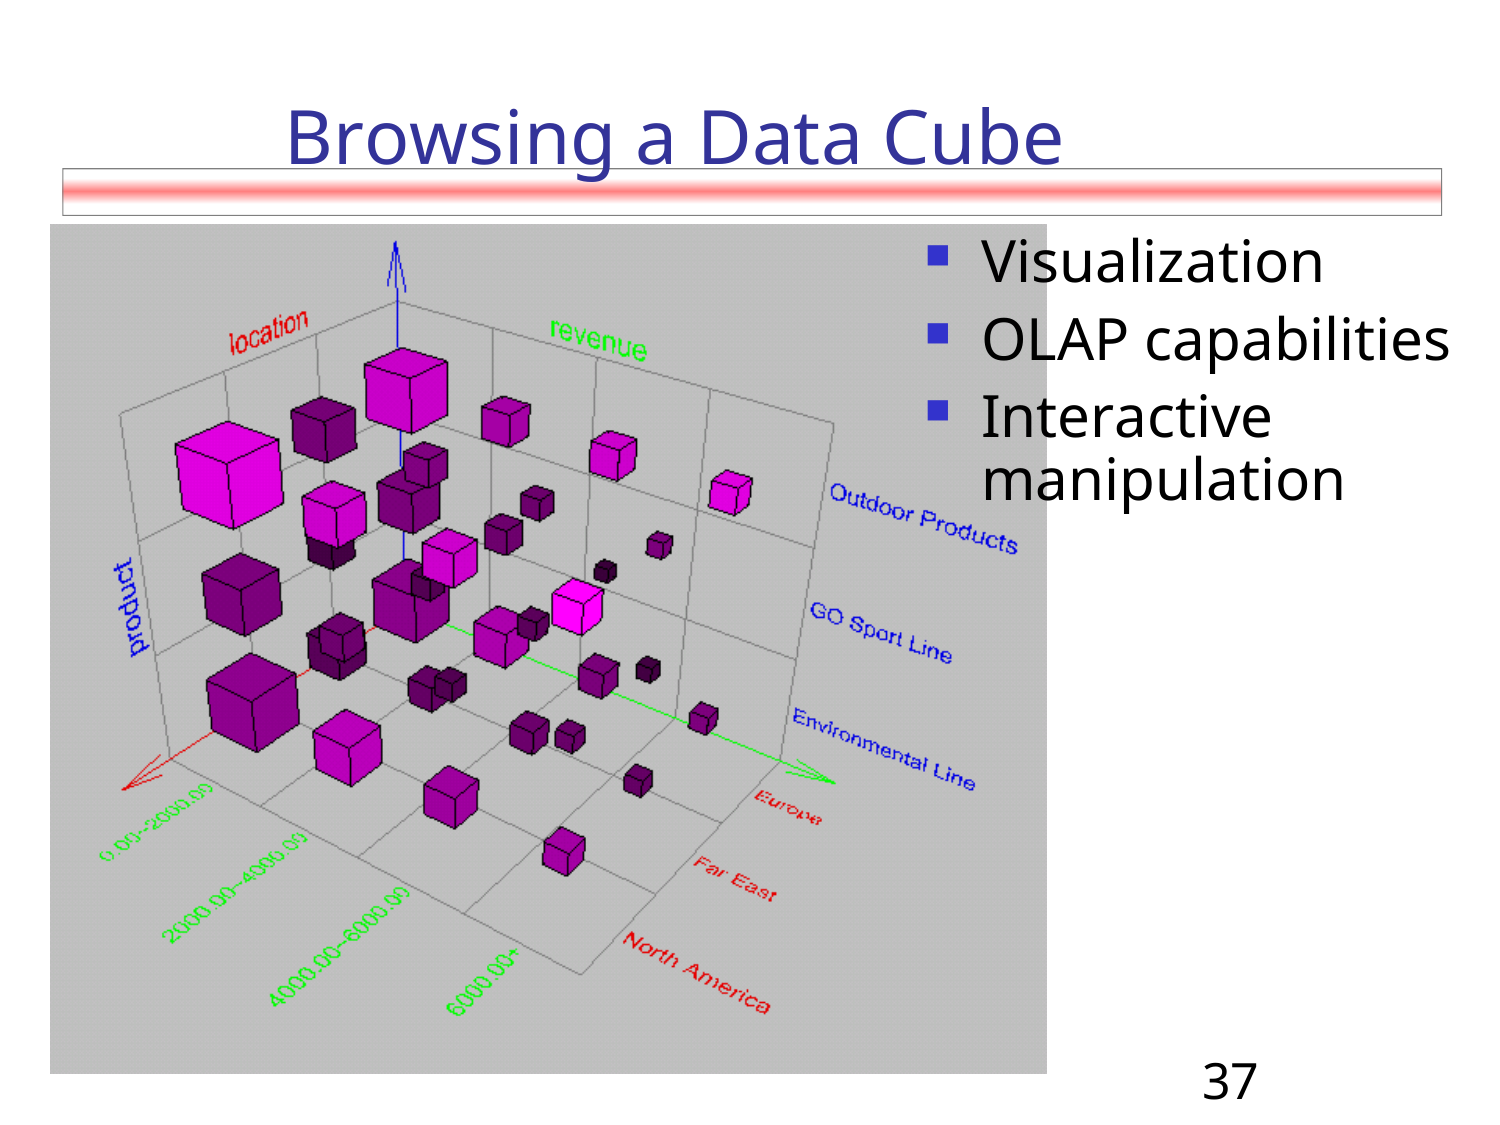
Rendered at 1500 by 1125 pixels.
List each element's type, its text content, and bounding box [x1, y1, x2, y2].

list Visualization OLAP capabilities Interactive manipulation [910, 224, 1500, 528]
picture [50, 224, 1047, 1074]
text_box <number> [1187, 1050, 1500, 1125]
title Browsing a Data Cube [225, 37, 1126, 188]
